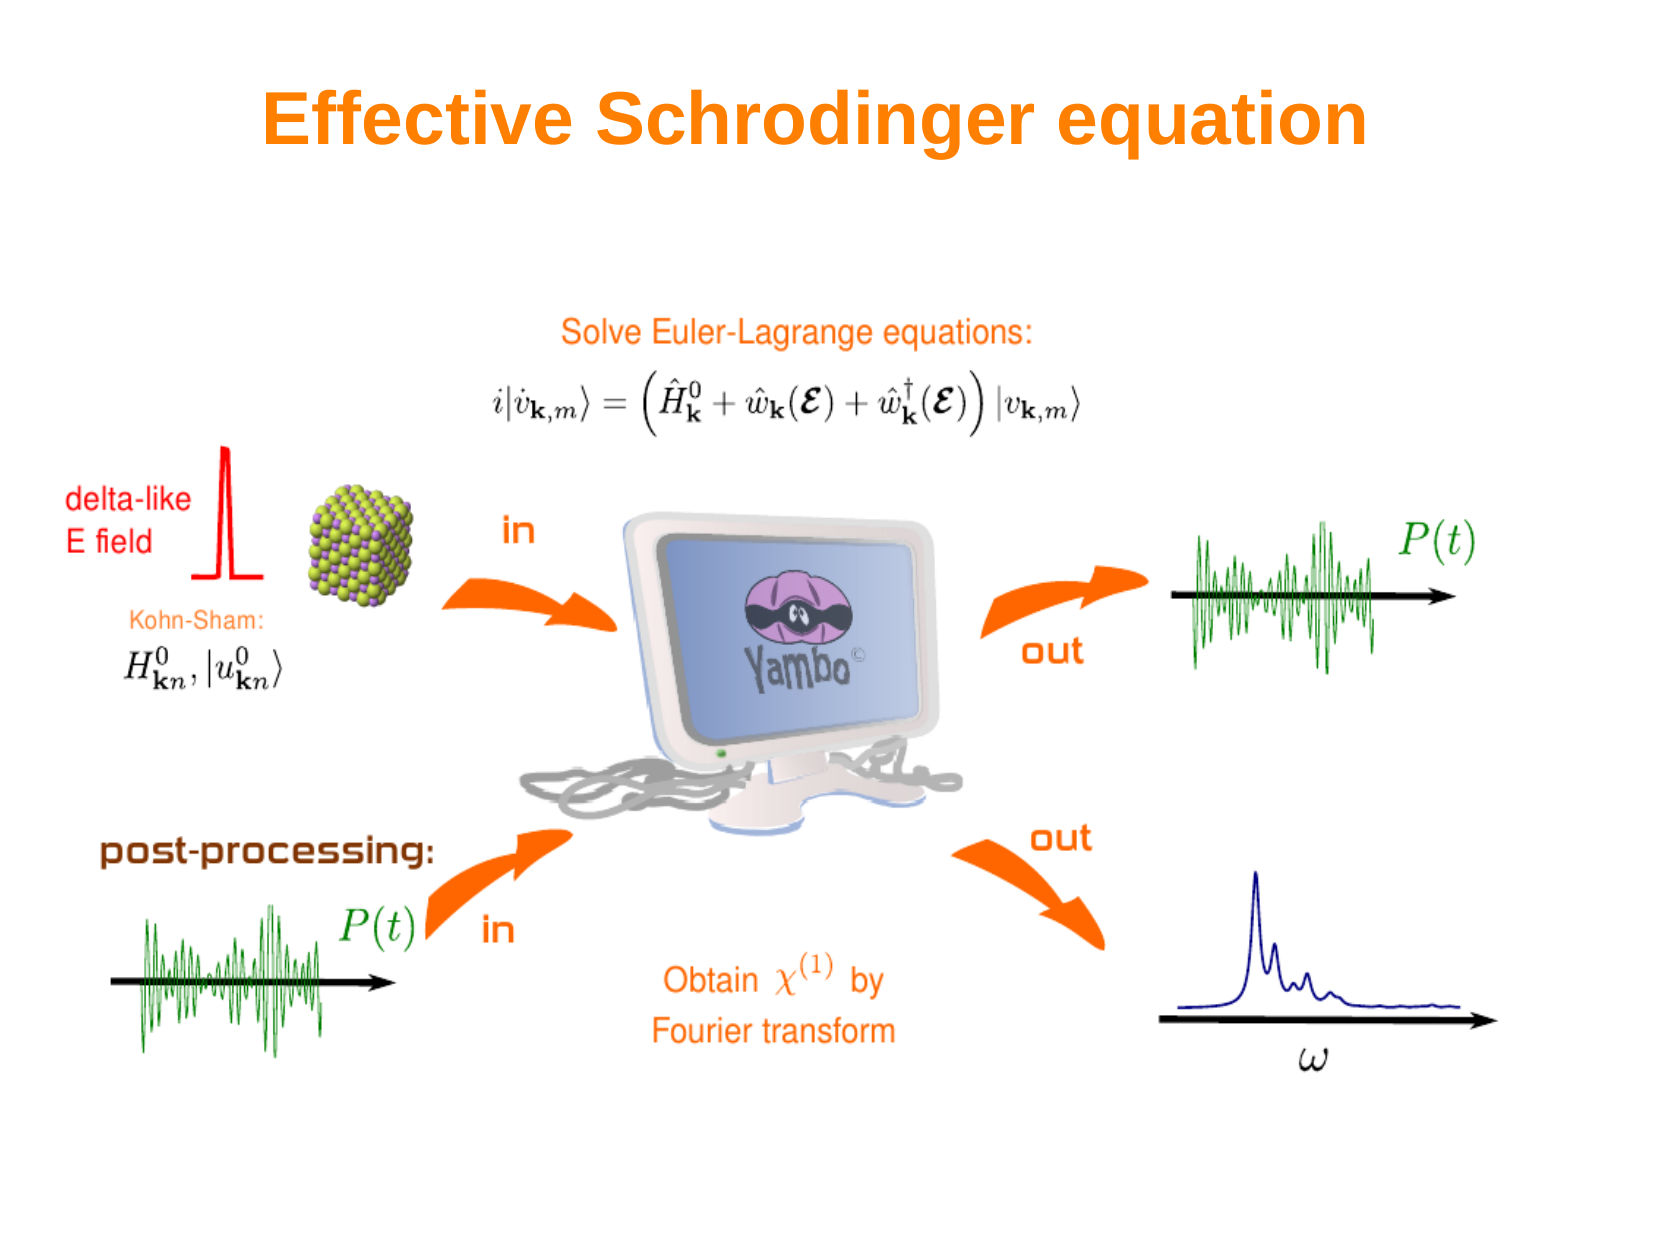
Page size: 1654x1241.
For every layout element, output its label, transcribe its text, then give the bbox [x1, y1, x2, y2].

picture [31, 210, 1636, 1100]
title Effective Schrodinger equation [71, 60, 1561, 177]
